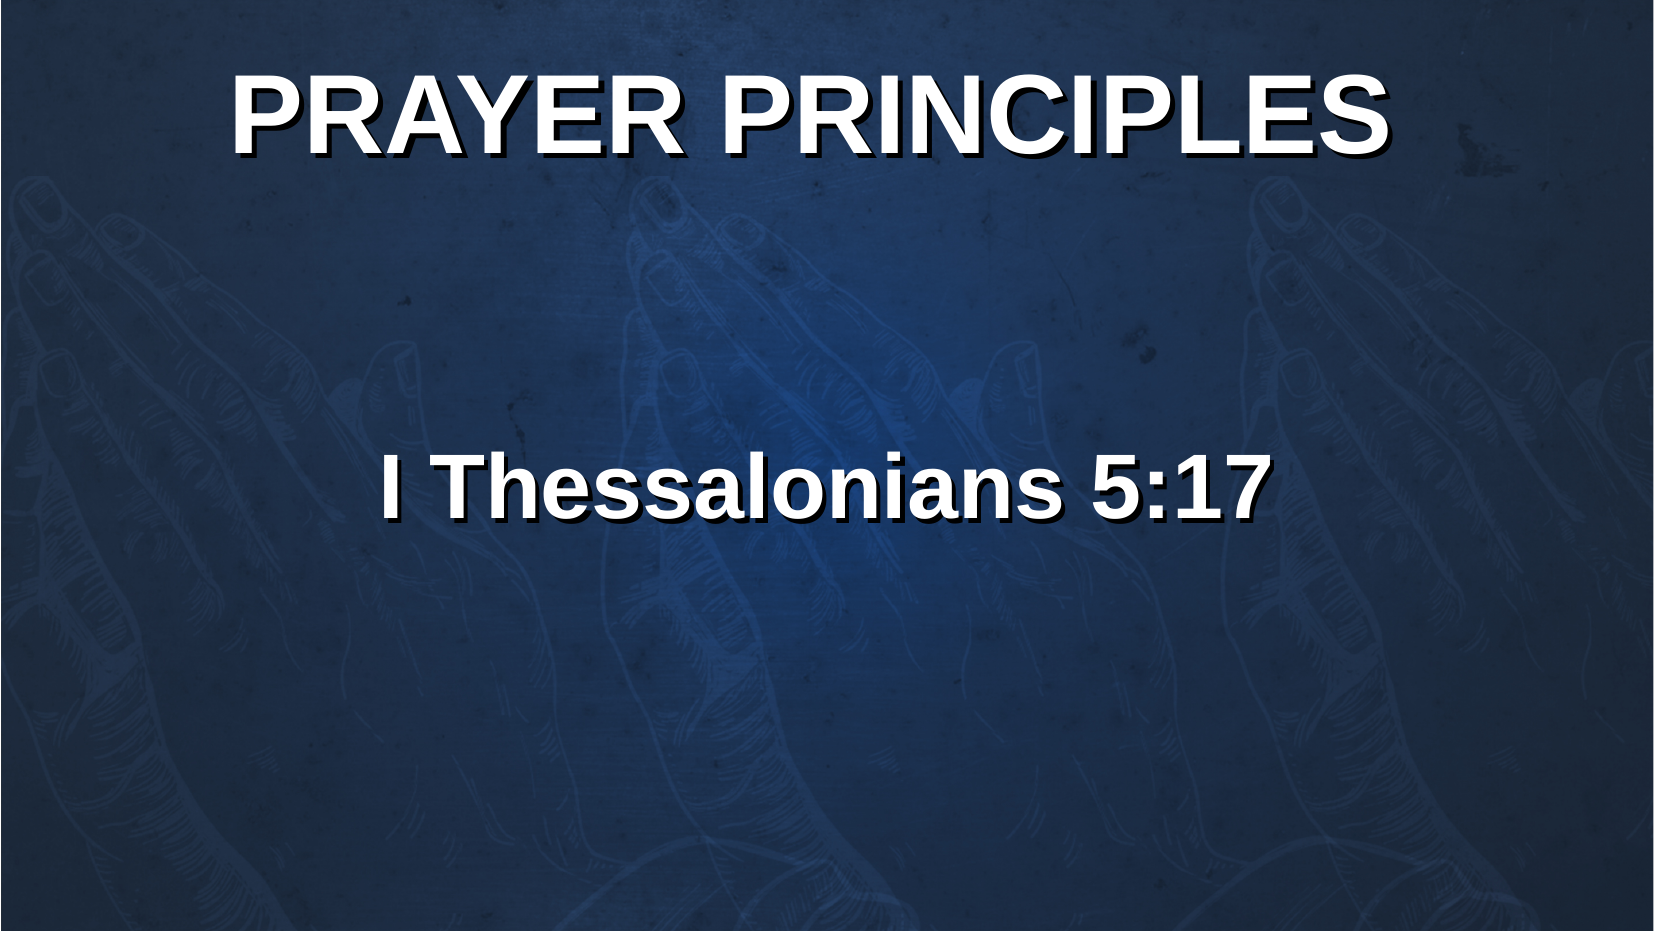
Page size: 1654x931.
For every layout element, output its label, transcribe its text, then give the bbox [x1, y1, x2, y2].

subtitle I Thessalonians 5:17 [82, 217, 1571, 758]
picture [1, 0, 1654, 931]
title PRAYER PRINCIPLES [82, 37, 1571, 193]
